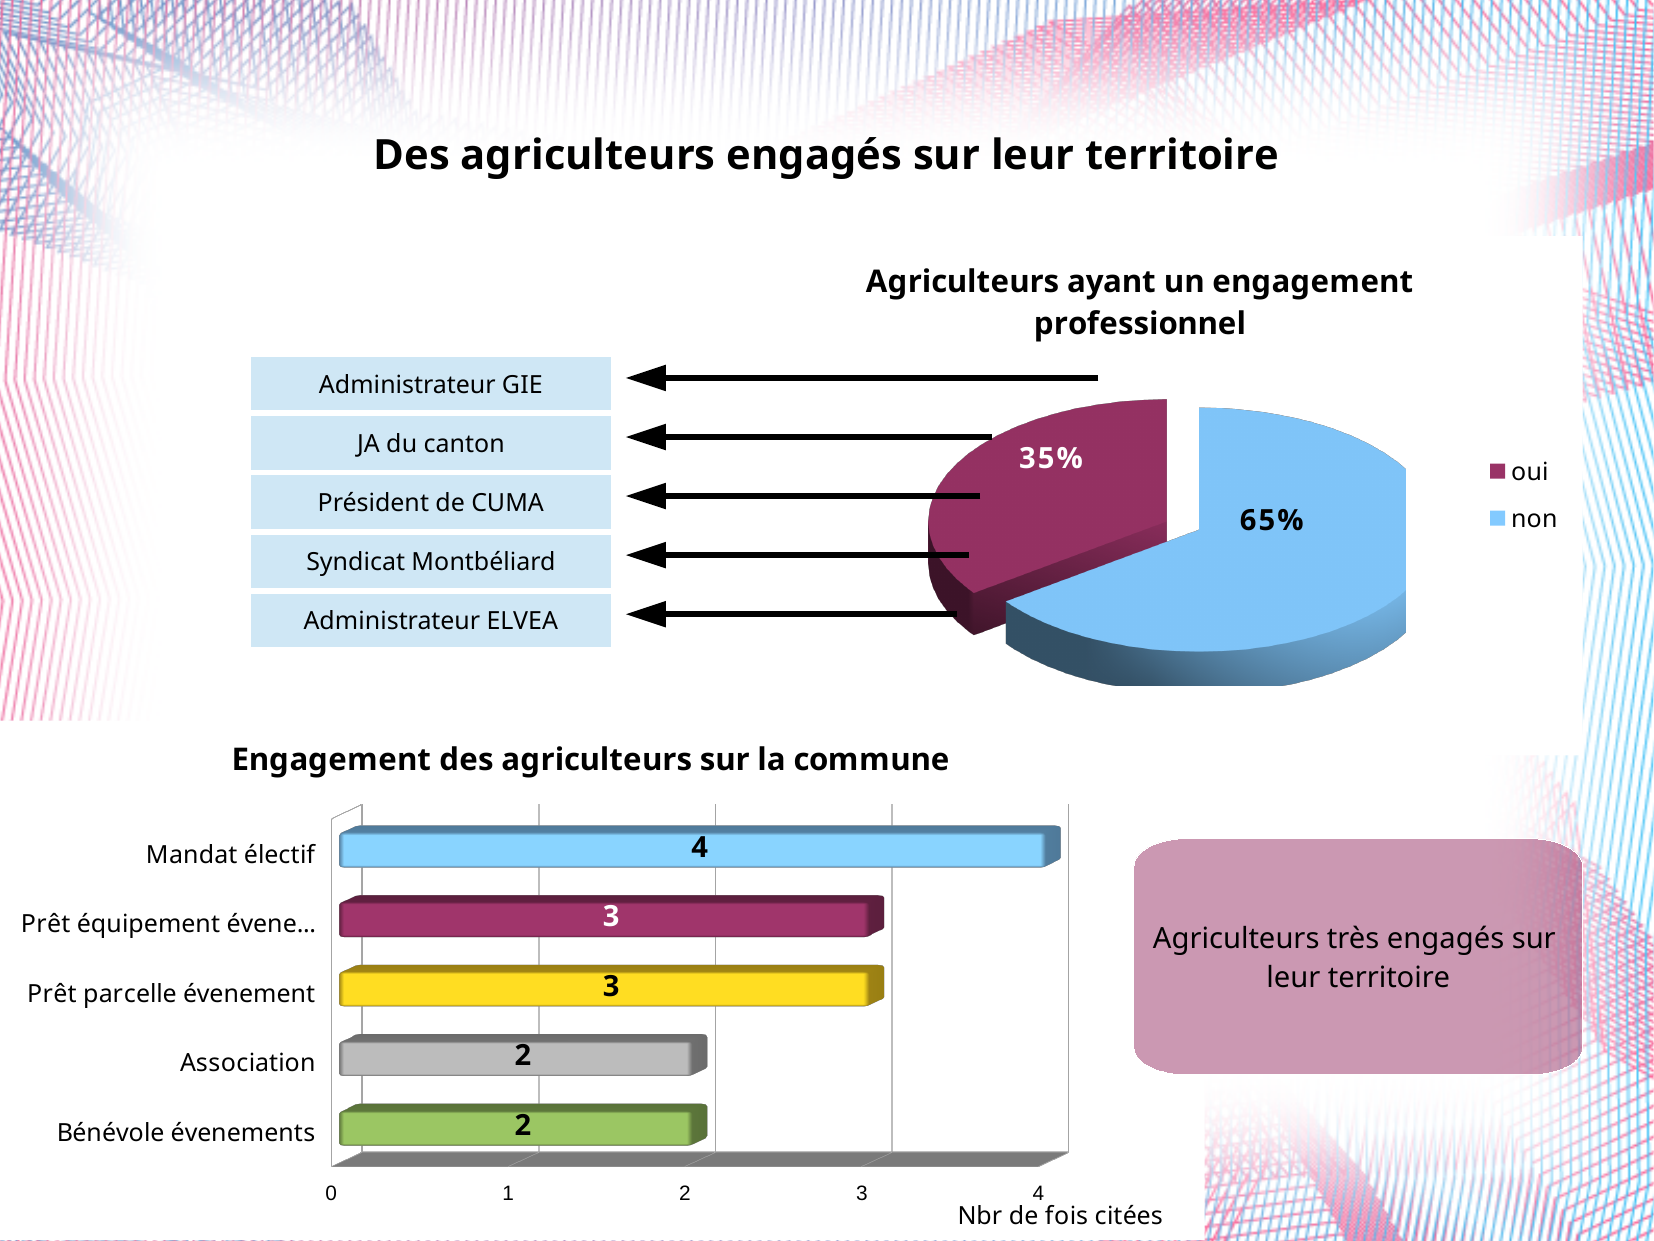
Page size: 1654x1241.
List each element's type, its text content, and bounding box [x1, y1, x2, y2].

text_box JA du canton [248, 413, 615, 473]
text_box Administrateur ELVEA [248, 591, 615, 650]
picture [0, 0, 1654, 1241]
chart [0, 236, 1583, 1241]
text_box Administrateur GIE [248, 354, 615, 413]
text_box Agriculteurs très engagés sur leur territoire [1133, 838, 1583, 1075]
text_box Syndicat Montbéliard [248, 532, 615, 591]
title Des agriculteurs engagés sur leur territoire [82, 49, 1571, 257]
text_box Président de CUMA [248, 473, 615, 532]
